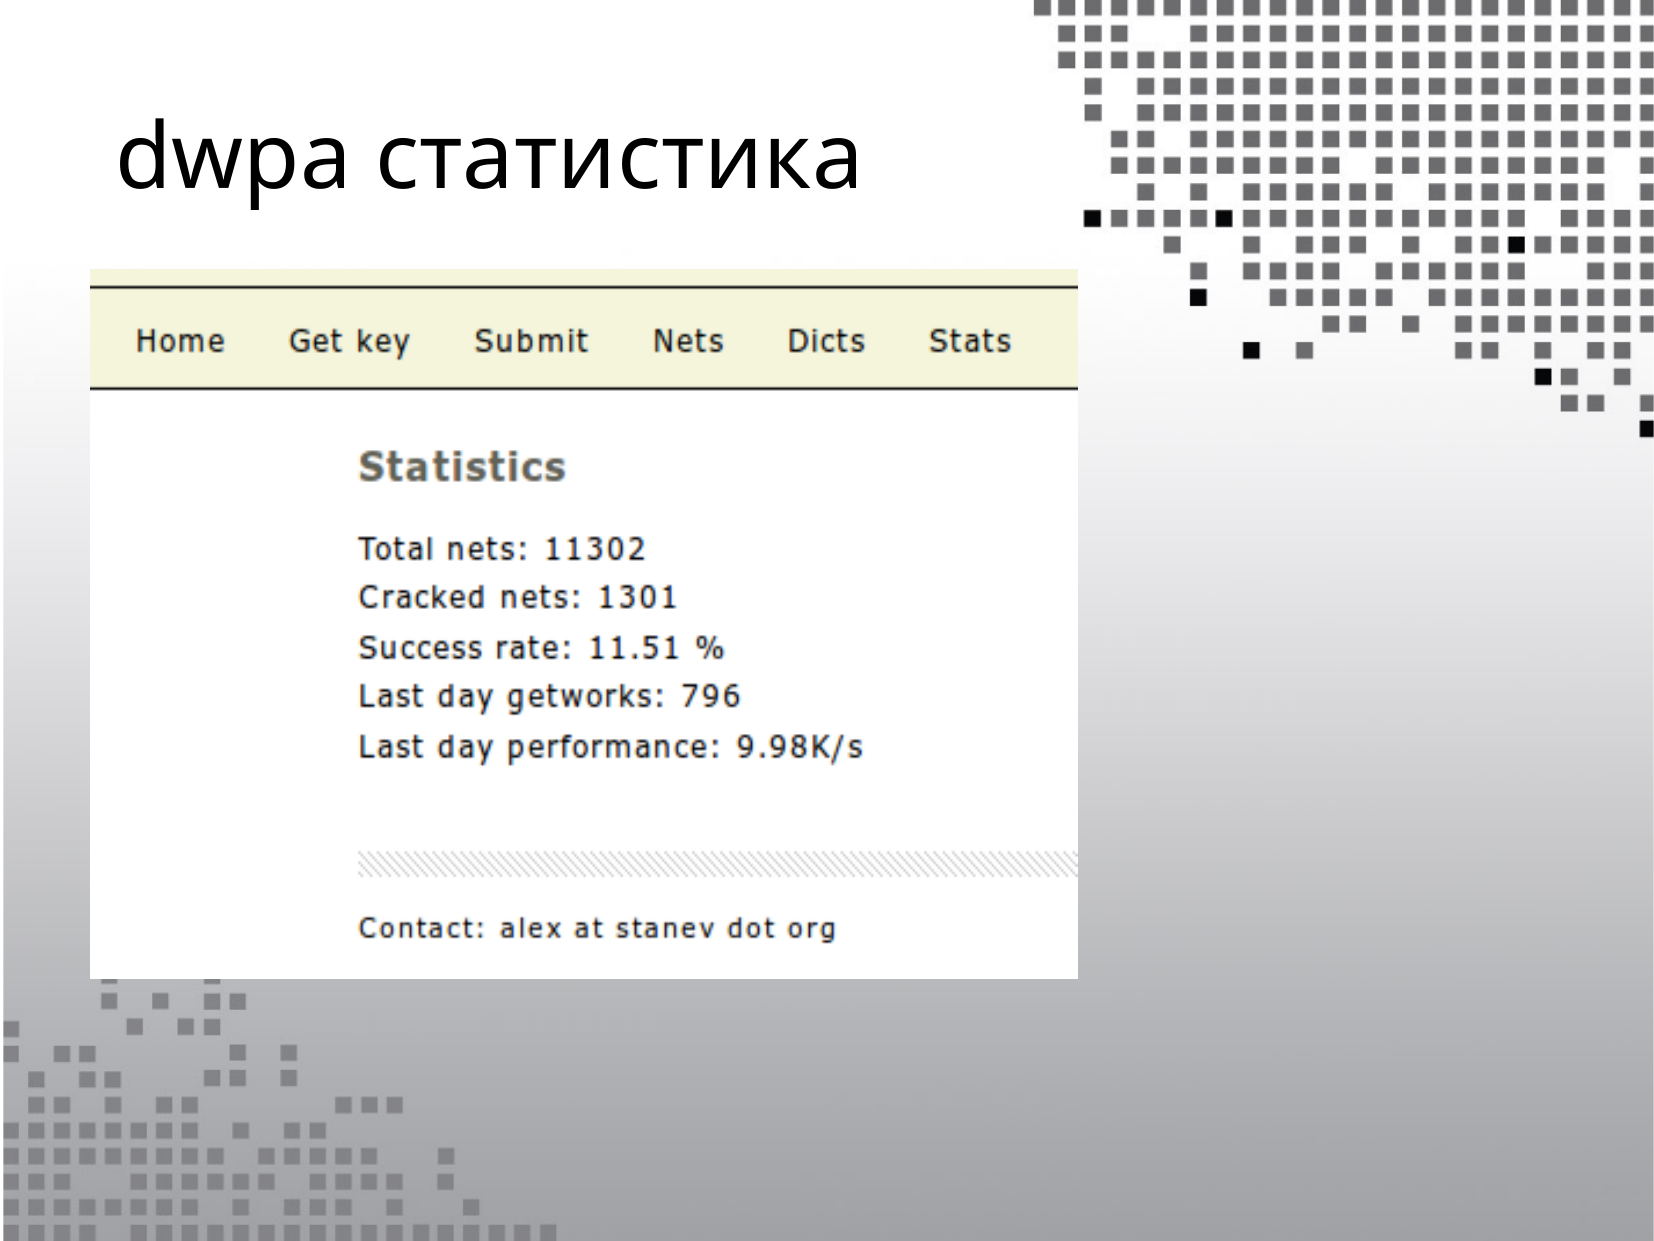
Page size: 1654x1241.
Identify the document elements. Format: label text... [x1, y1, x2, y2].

title dwpa статистика [82, 49, 1571, 257]
picture [3, 0, 1654, 1241]
